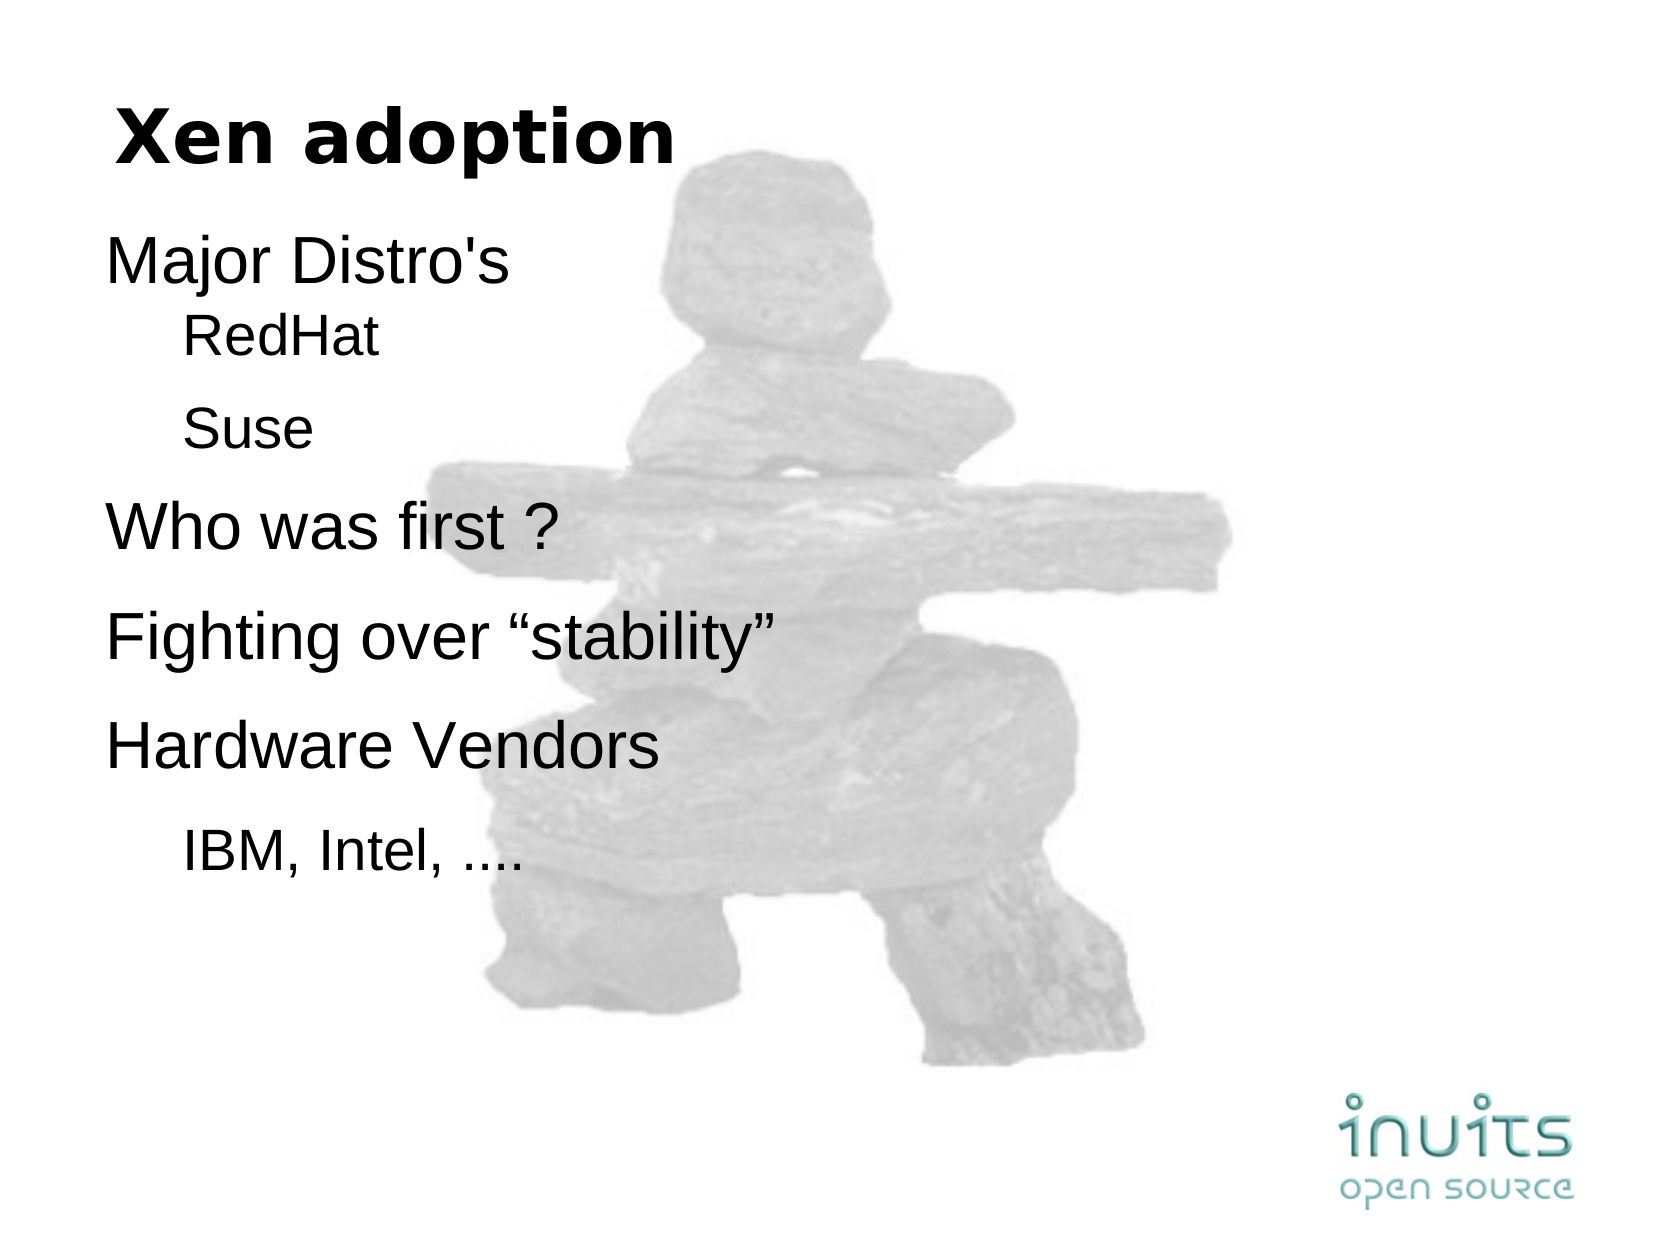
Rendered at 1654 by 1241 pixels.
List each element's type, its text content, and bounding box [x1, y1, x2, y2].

title Xen adoption [100, 86, 1434, 209]
list Major Distro's RedHat Suse Who was first ? Fighting over “stability” Hardware Vendors IBM, Intel, .... [73, 210, 1614, 1147]
picture [1337, 1147, 1576, 1210]
